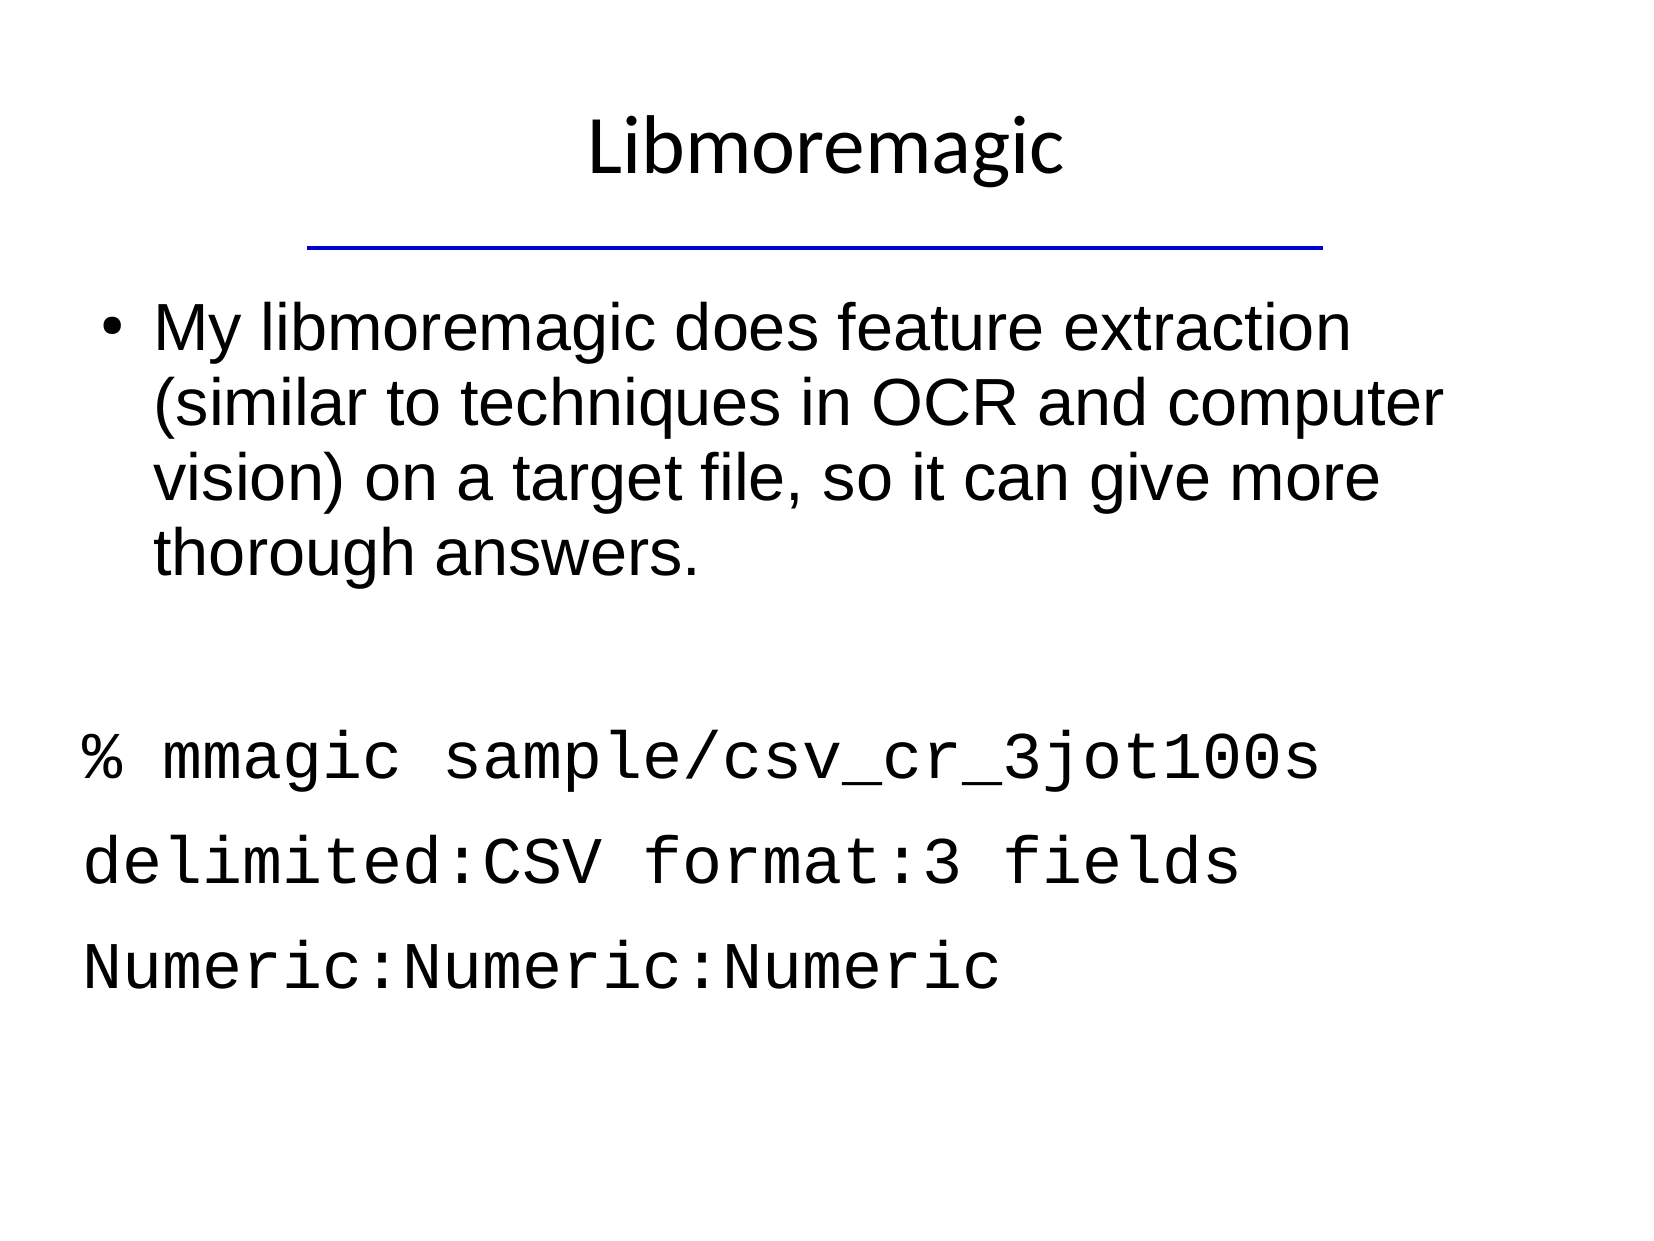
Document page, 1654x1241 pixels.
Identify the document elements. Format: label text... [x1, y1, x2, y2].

list My libmoremagic does feature extraction (similar to techniques in OCR and computer vision) on a target file, so it can give more thorough answers. % mmagic sample/csv_cr_3jot100s delimited:CSV format:3 fields Numeric:Numeric:Numeric [82, 290, 1571, 1010]
title Libmoremagic [82, 49, 1571, 257]
